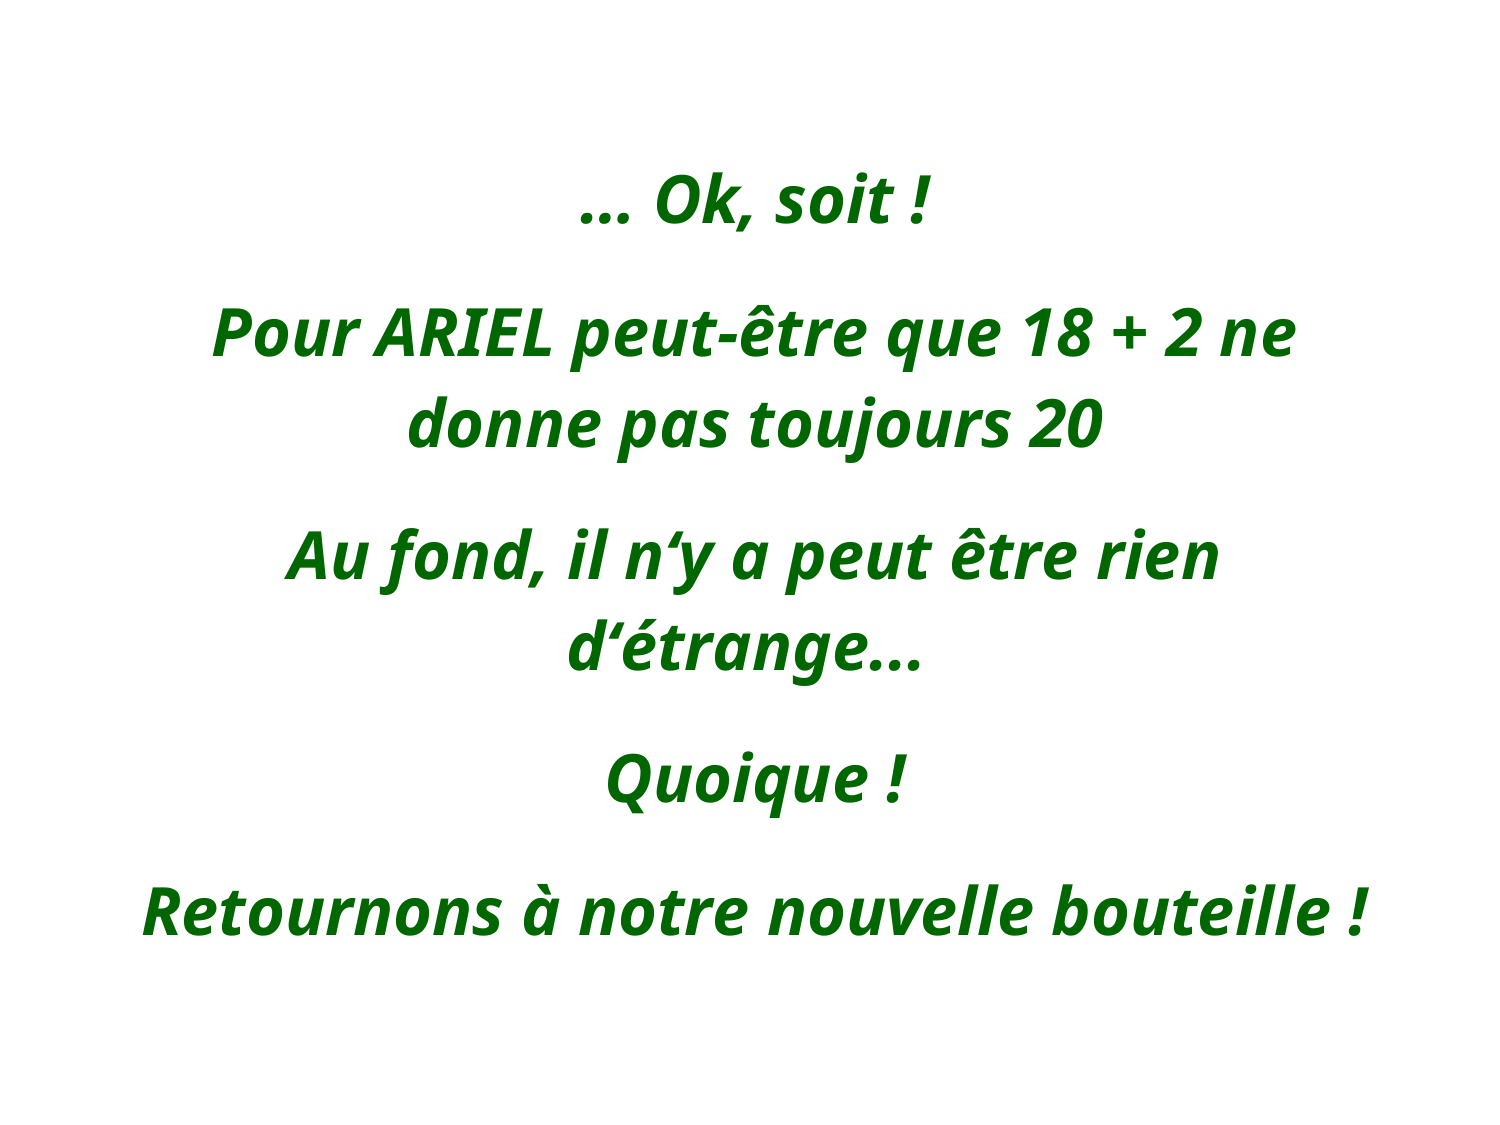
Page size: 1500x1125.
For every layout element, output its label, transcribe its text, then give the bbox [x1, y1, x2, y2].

text_box … Ok, soit ! Pour ARIEL peut-être que 18 + 2 ne donne pas toujours 20 Au fond, il n‘y a peut être rien d‘étrange... Quoique ! Retournons à notre nouvelle bouteille ! [105, 35, 1405, 963]
